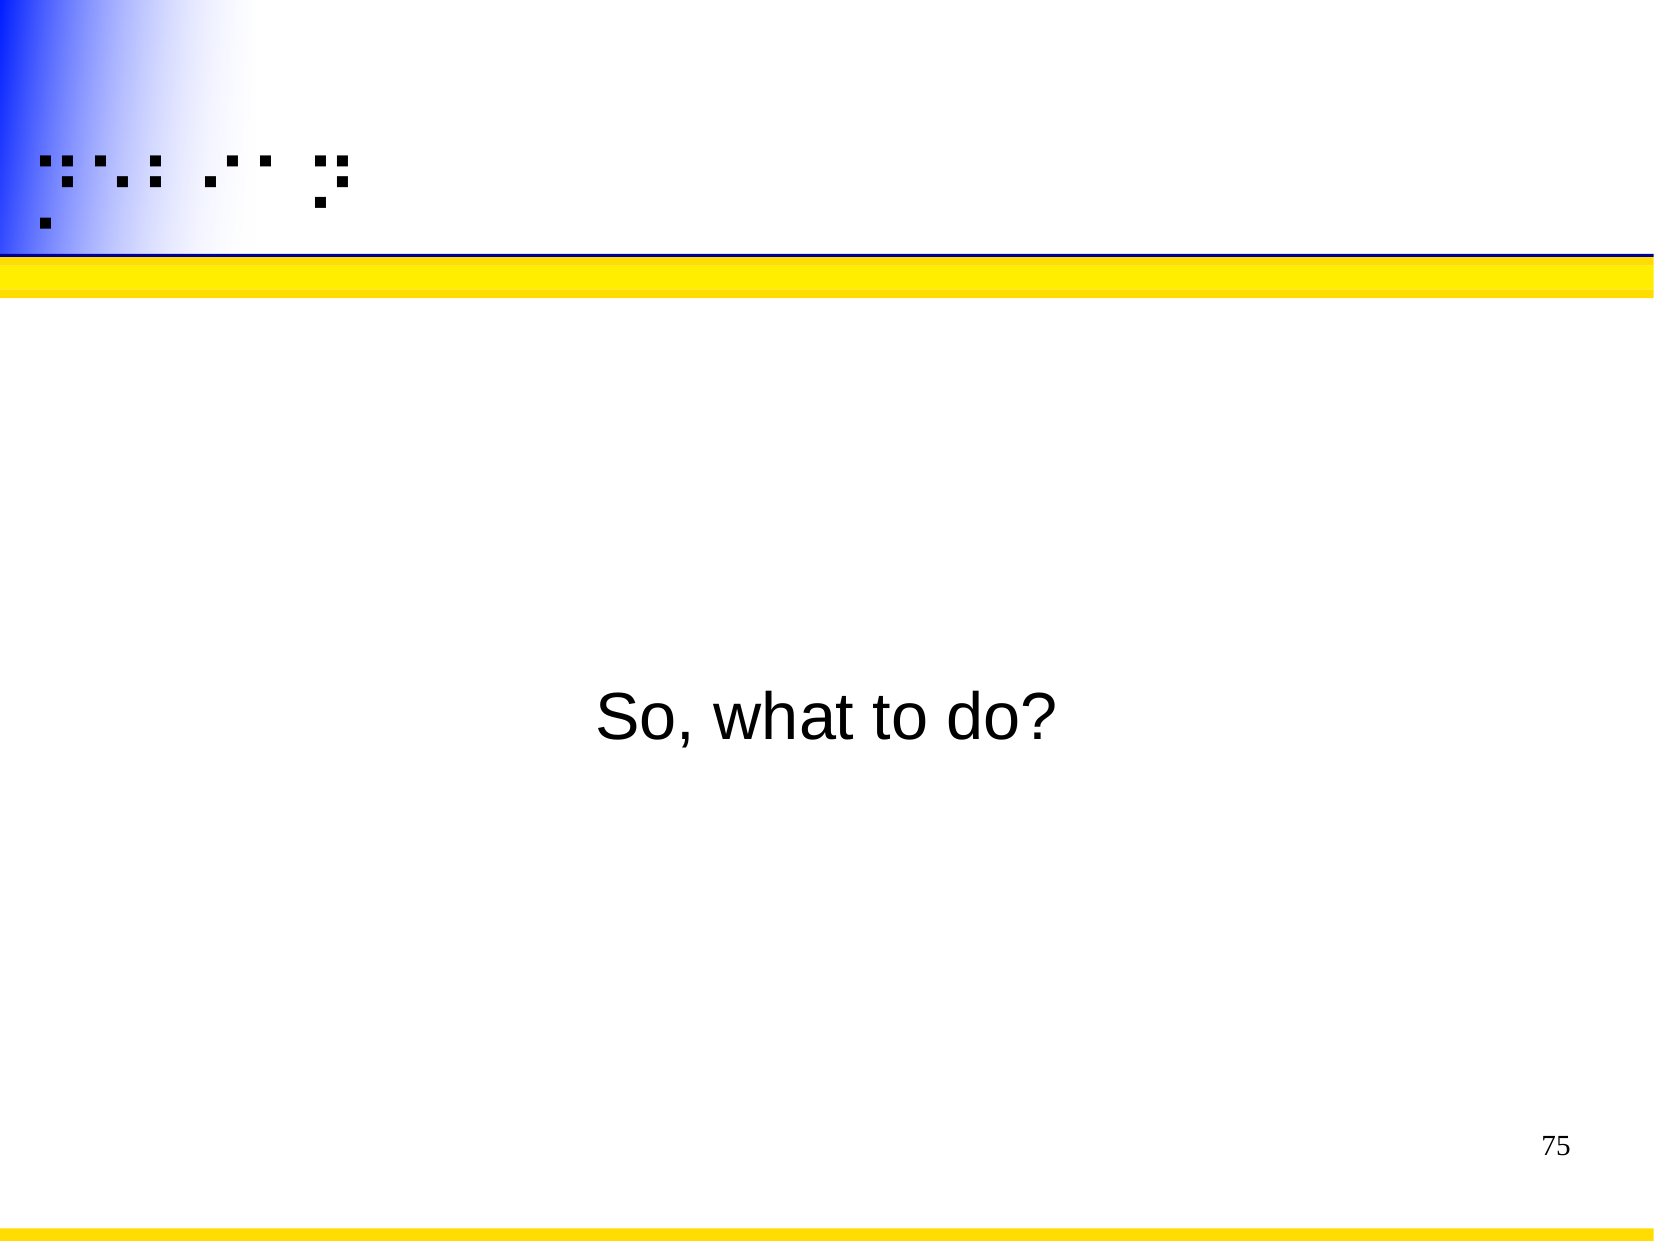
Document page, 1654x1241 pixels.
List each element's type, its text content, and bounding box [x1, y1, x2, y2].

subtitle So, what to do? [82, 307, 1571, 1126]
